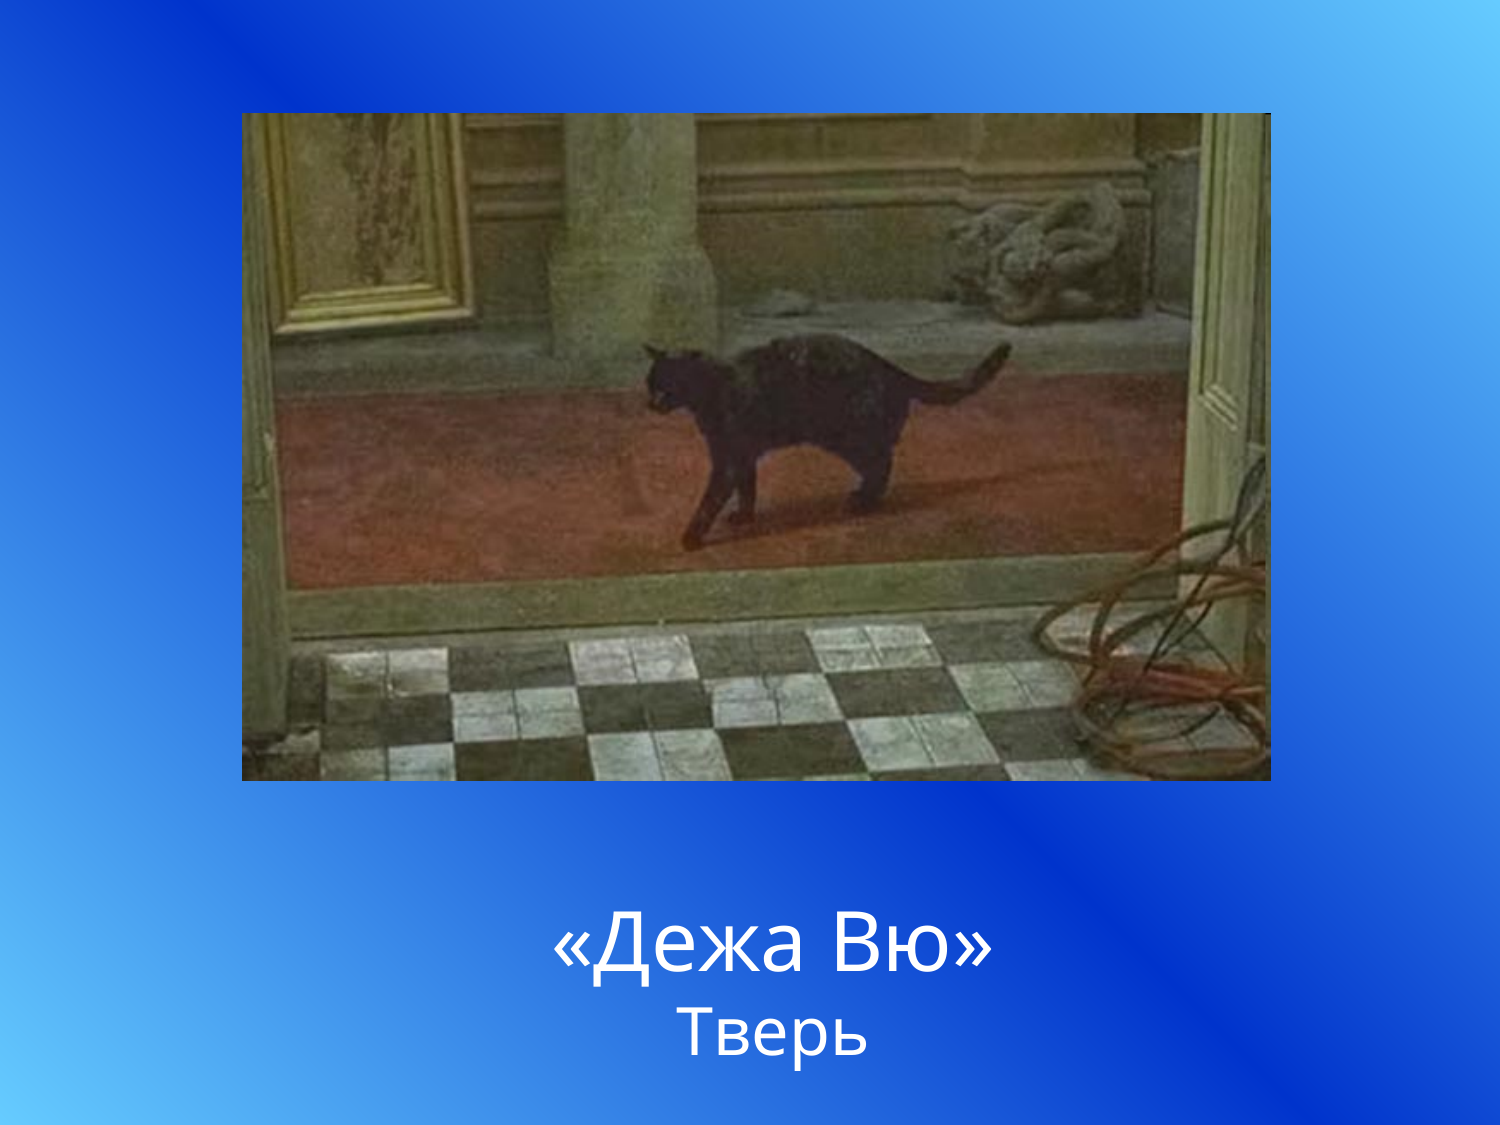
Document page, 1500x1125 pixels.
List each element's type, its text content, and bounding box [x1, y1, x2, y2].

text_box «Дежа Вю» Тверь [135, 857, 1411, 1099]
picture [242, 113, 1271, 781]
